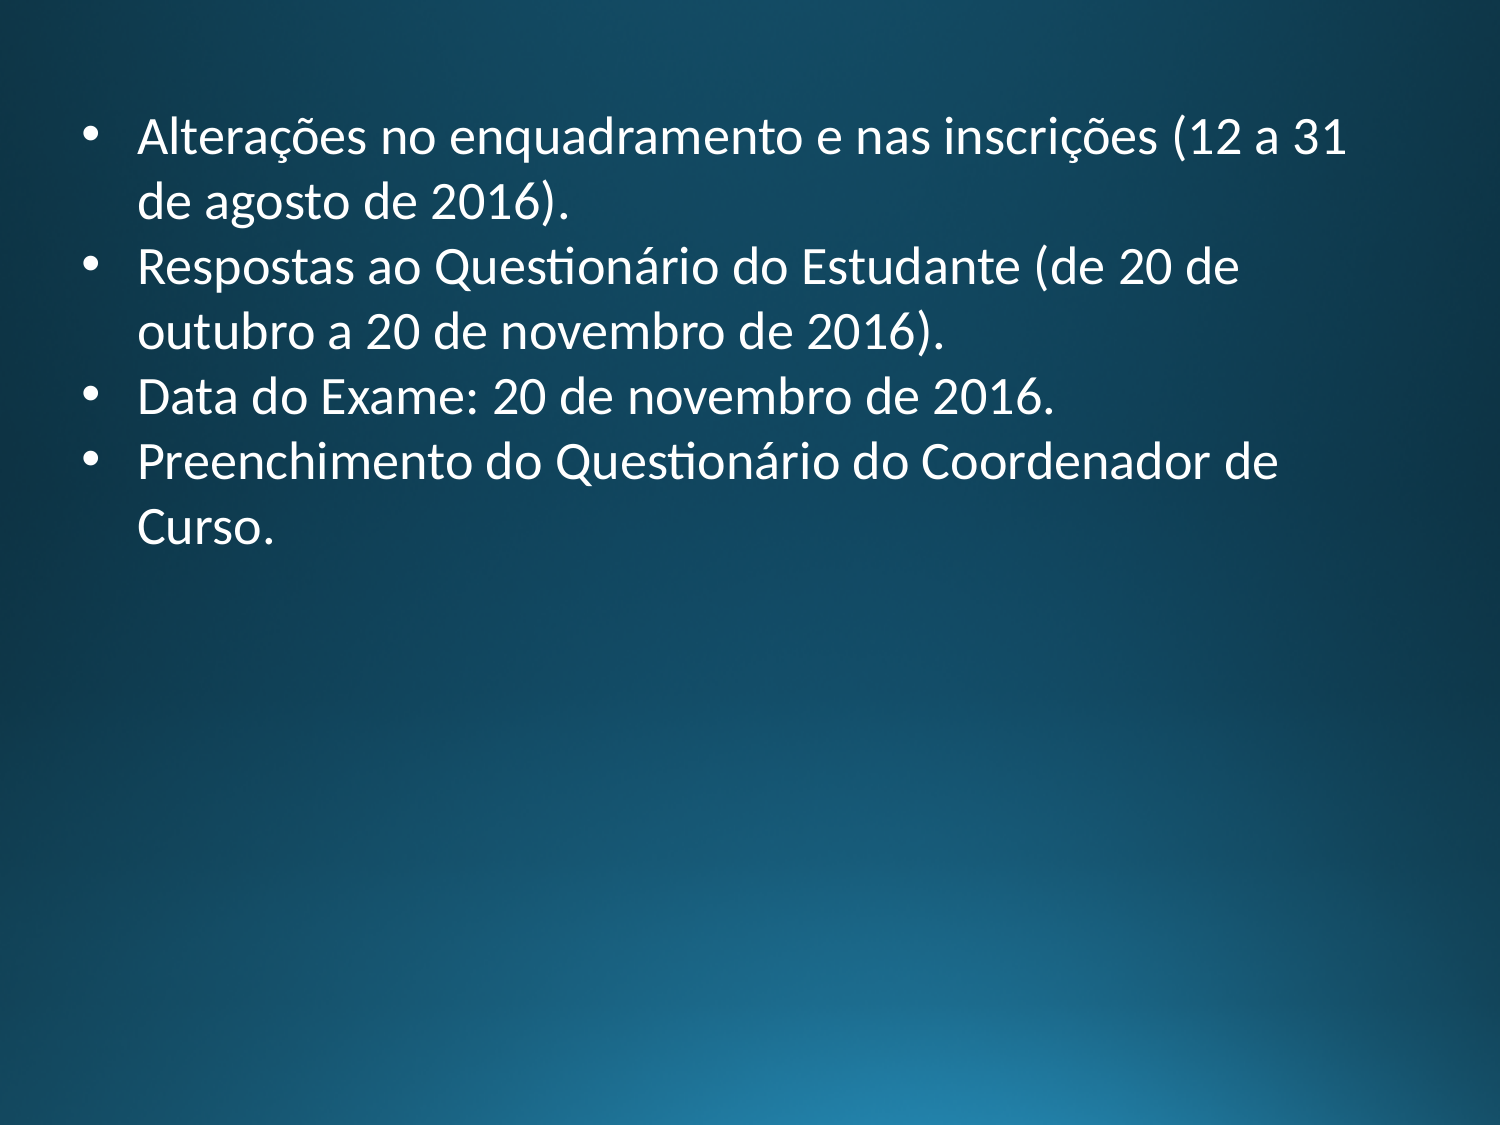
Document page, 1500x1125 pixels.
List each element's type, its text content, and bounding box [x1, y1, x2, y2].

text_box Alterações no enquadramento e nas inscrições (12 a 31 de agosto de 2016). Respostas ao Questionário do Estudante (de 20 de outubro a 20 de novembro de 2016). Data do Exame: 20 de novembro de 2016. Preenchimento do Questionário do Coordenador de Curso. [65, 92, 1415, 593]
picture [0, 0, 1500, 1125]
